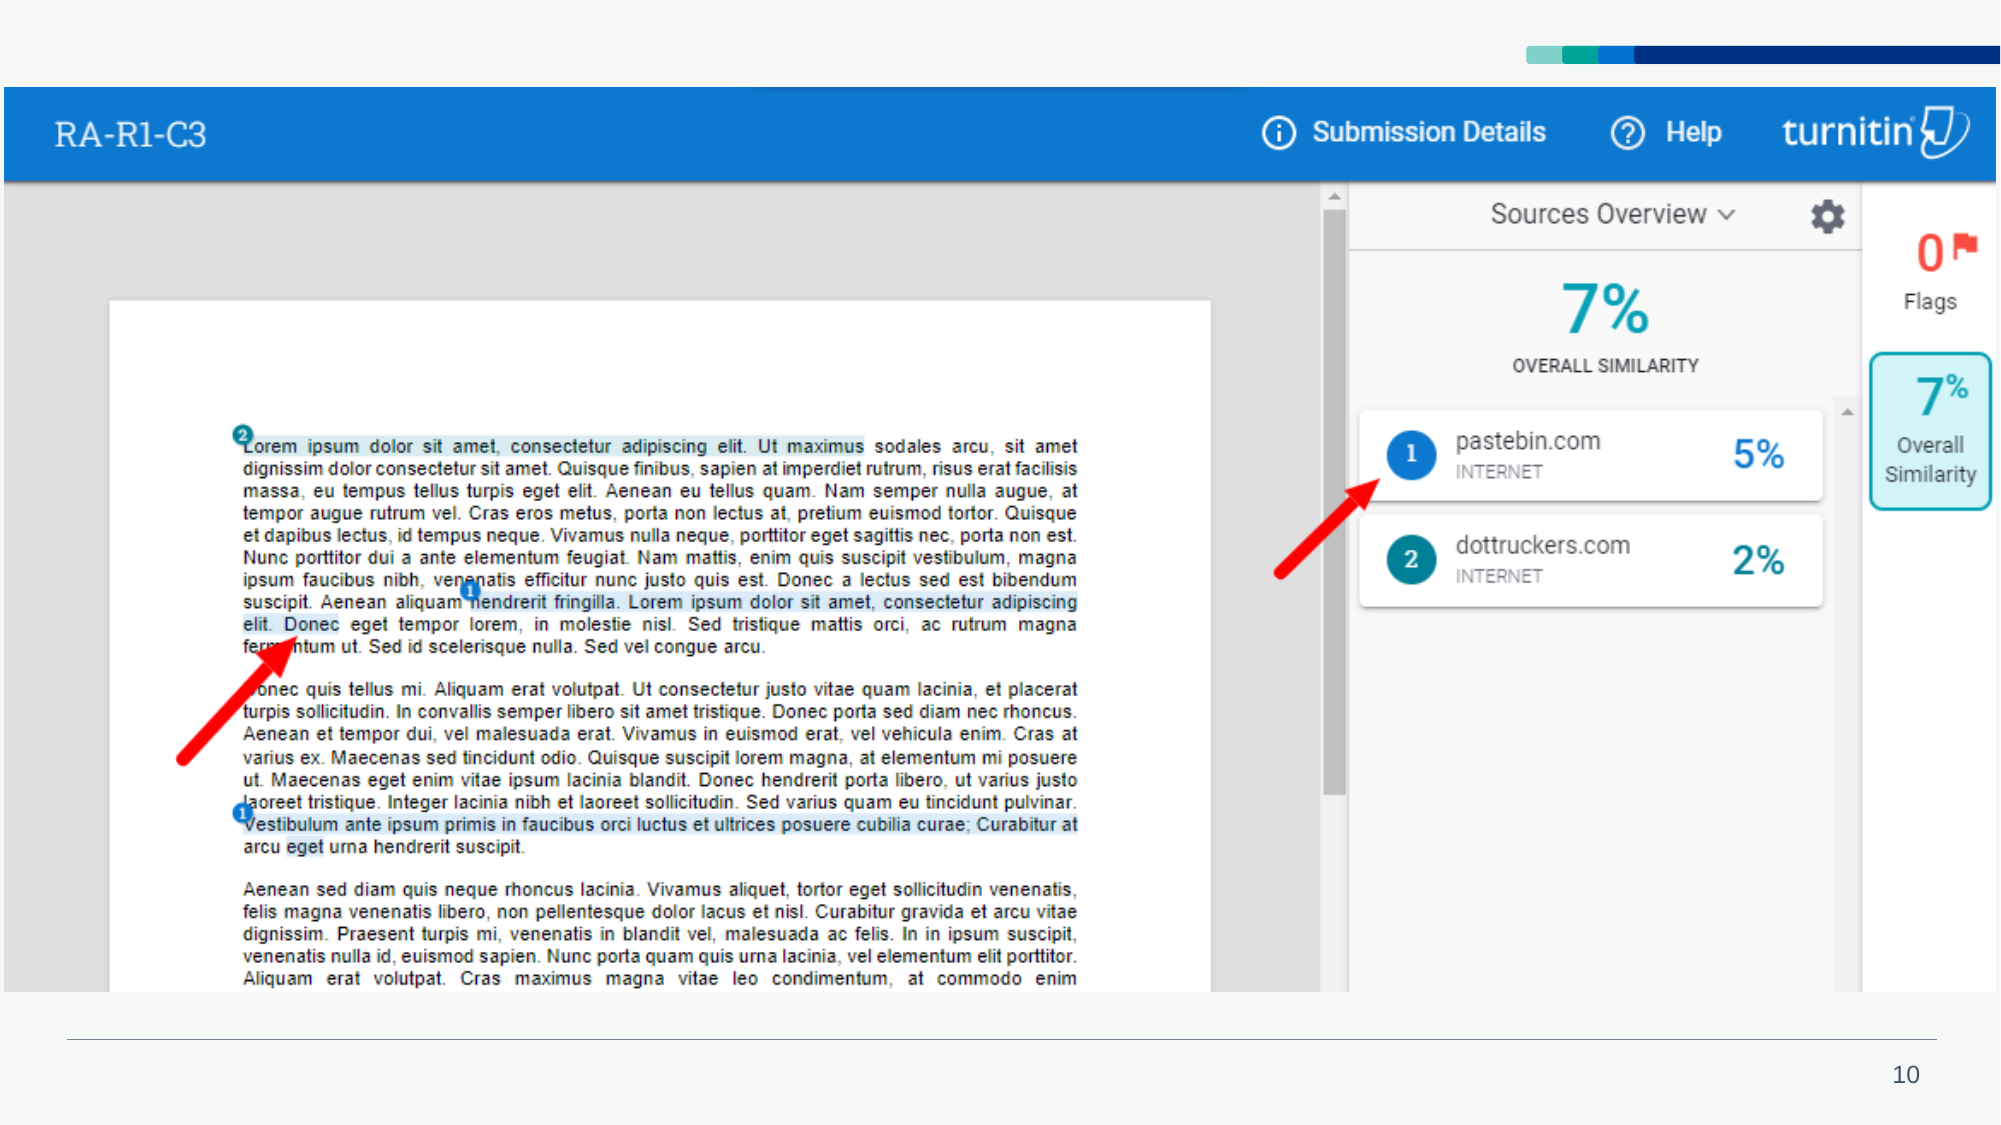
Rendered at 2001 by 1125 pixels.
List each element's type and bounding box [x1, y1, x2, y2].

picture [4, 87, 1996, 992]
